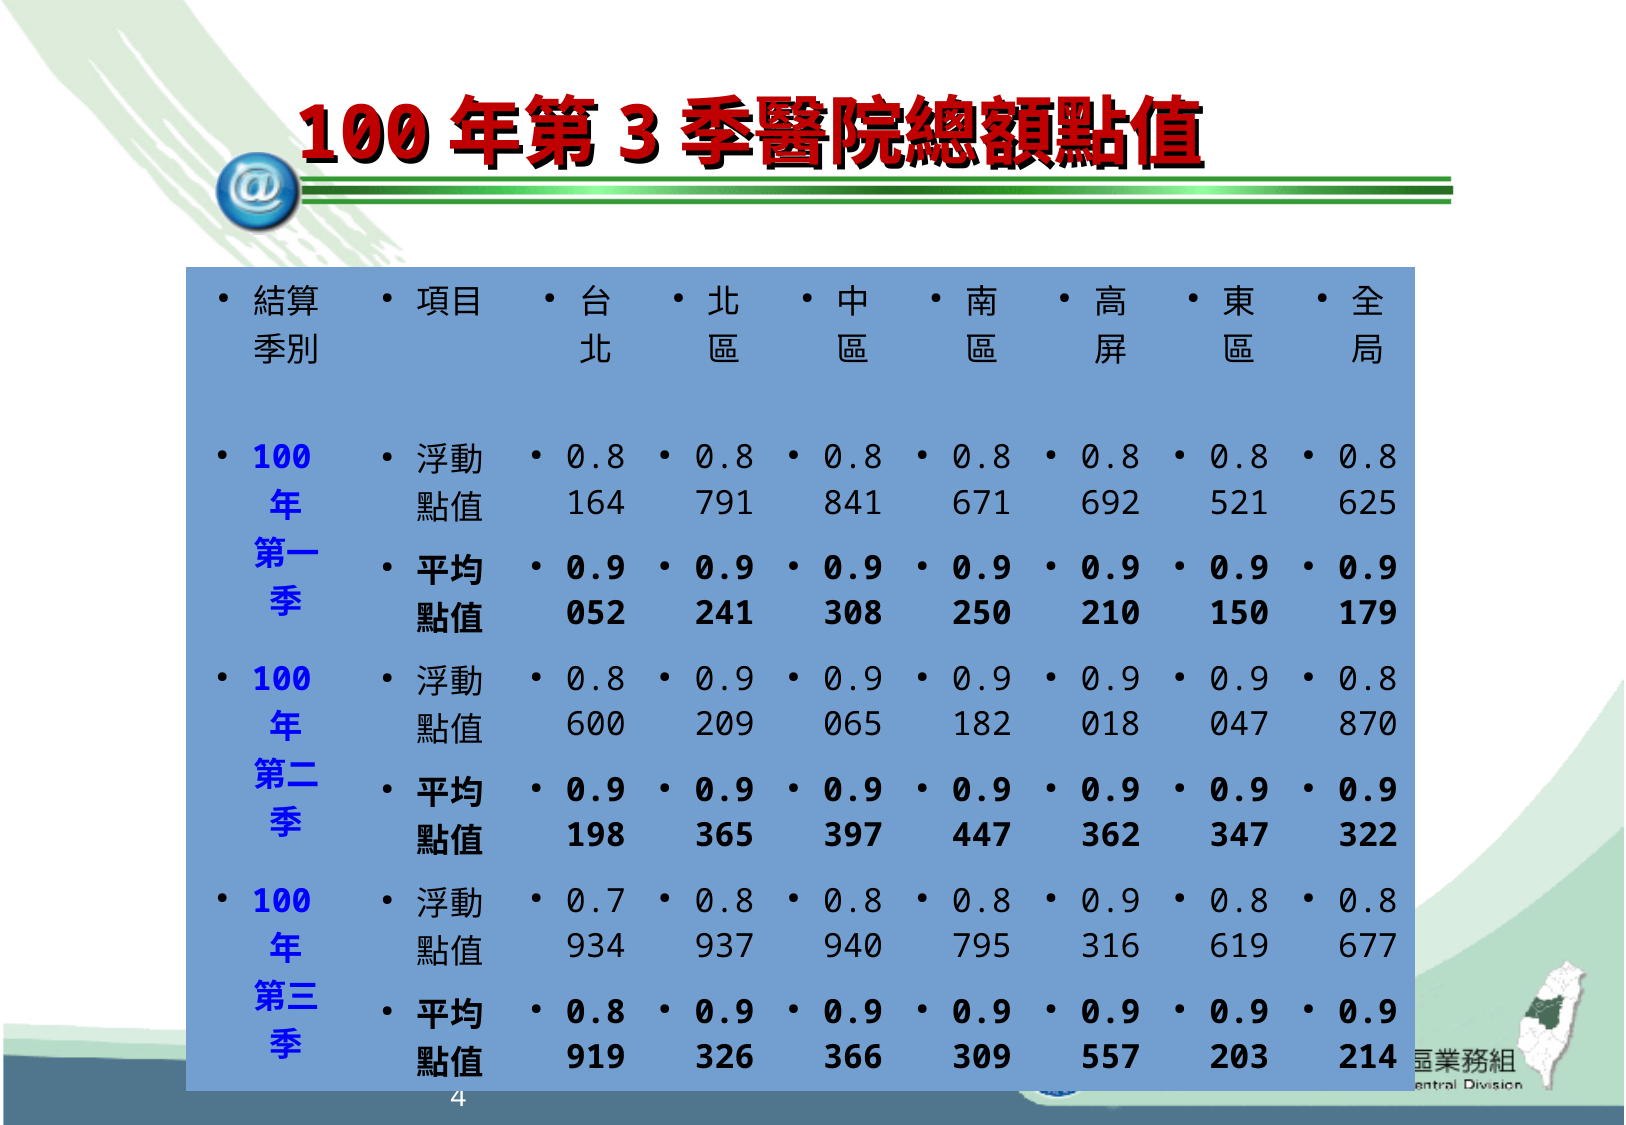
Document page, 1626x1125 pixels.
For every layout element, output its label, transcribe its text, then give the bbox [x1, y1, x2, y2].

table_cell 0.8600 [514, 648, 642, 759]
table_header 中區 [771, 267, 900, 426]
table_header 東區 [1157, 267, 1286, 426]
table_cell 0.9047 [1157, 648, 1286, 759]
table_cell 0.9214 [1286, 980, 1415, 1091]
table_cell 0.9203 [1157, 980, 1286, 1091]
table_cell 浮動點值 [351, 869, 514, 980]
table_cell 0.7934 [514, 869, 642, 980]
table_cell 0.8791 [642, 426, 771, 537]
table_cell 0.9322 [1286, 759, 1415, 869]
table_cell 0.9250 [900, 537, 1029, 648]
table_header 結算季別 [186, 267, 351, 426]
table_cell 0.9209 [642, 648, 771, 759]
table_cell 0.9065 [771, 648, 900, 759]
table_cell 0.8625 [1286, 426, 1415, 537]
table_cell 0.9447 [900, 759, 1029, 869]
table_cell 0.8164 [514, 426, 642, 537]
title 100年第3季醫院總額點值 [234, 35, 1625, 223]
table_cell 0.8795 [900, 869, 1029, 980]
table_cell 0.9326 [642, 980, 771, 1091]
table_cell 0.9309 [900, 980, 1029, 1091]
table_cell 0.9052 [514, 537, 642, 648]
table_cell 0.9308 [771, 537, 900, 648]
table_cell 0.8940 [771, 869, 900, 980]
table_cell 0.9365 [642, 759, 771, 869]
table_cell 0.9241 [642, 537, 771, 648]
table_cell 0.8919 [514, 980, 642, 1091]
table_cell 0.9362 [1029, 759, 1157, 869]
table_cell 0.8619 [1157, 869, 1286, 980]
table_cell 0.9347 [1157, 759, 1286, 869]
table_cell 0.8521 [1157, 426, 1286, 537]
table_cell 0.8677 [1286, 869, 1415, 980]
table_cell 浮動點值 [351, 648, 514, 759]
table_cell 0.9198 [514, 759, 642, 869]
table_cell 0.9182 [900, 648, 1029, 759]
table_cell 0.8870 [1286, 648, 1415, 759]
table_cell 平均點值 [351, 759, 514, 869]
table_header 全局 [1286, 267, 1415, 426]
table_cell 0.9018 [1029, 648, 1157, 759]
table_cell 0.9557 [1029, 980, 1157, 1091]
table_cell 0.9397 [771, 759, 900, 869]
table_cell 0.9150 [1157, 537, 1286, 648]
table_cell 0.9210 [1029, 537, 1157, 648]
table_header 北區 [642, 267, 771, 426]
table_cell 0.8671 [900, 426, 1029, 537]
table_cell 0.9179 [1286, 537, 1415, 648]
table_header 南區 [900, 267, 1029, 426]
table_cell 100年 第一季 [186, 426, 351, 648]
text_box [435, 1091, 815, 1125]
table_cell 0.8841 [771, 426, 900, 537]
table_cell 0.8937 [642, 869, 771, 980]
table_cell 0.9316 [1029, 869, 1157, 980]
table_cell 浮動點值 [351, 426, 514, 537]
table_cell 平均點值 [351, 537, 514, 648]
table_cell 0.9366 [771, 980, 900, 1091]
table_header 高屏 [1029, 267, 1157, 426]
table_cell 0.8692 [1029, 426, 1157, 537]
table_cell 100年 第三季 [186, 869, 351, 1091]
table_header 項目 [351, 267, 514, 426]
table_cell 100年 第二季 [186, 648, 351, 869]
table_cell 平均點值 [351, 980, 514, 1091]
table_header 台北 [514, 267, 642, 426]
